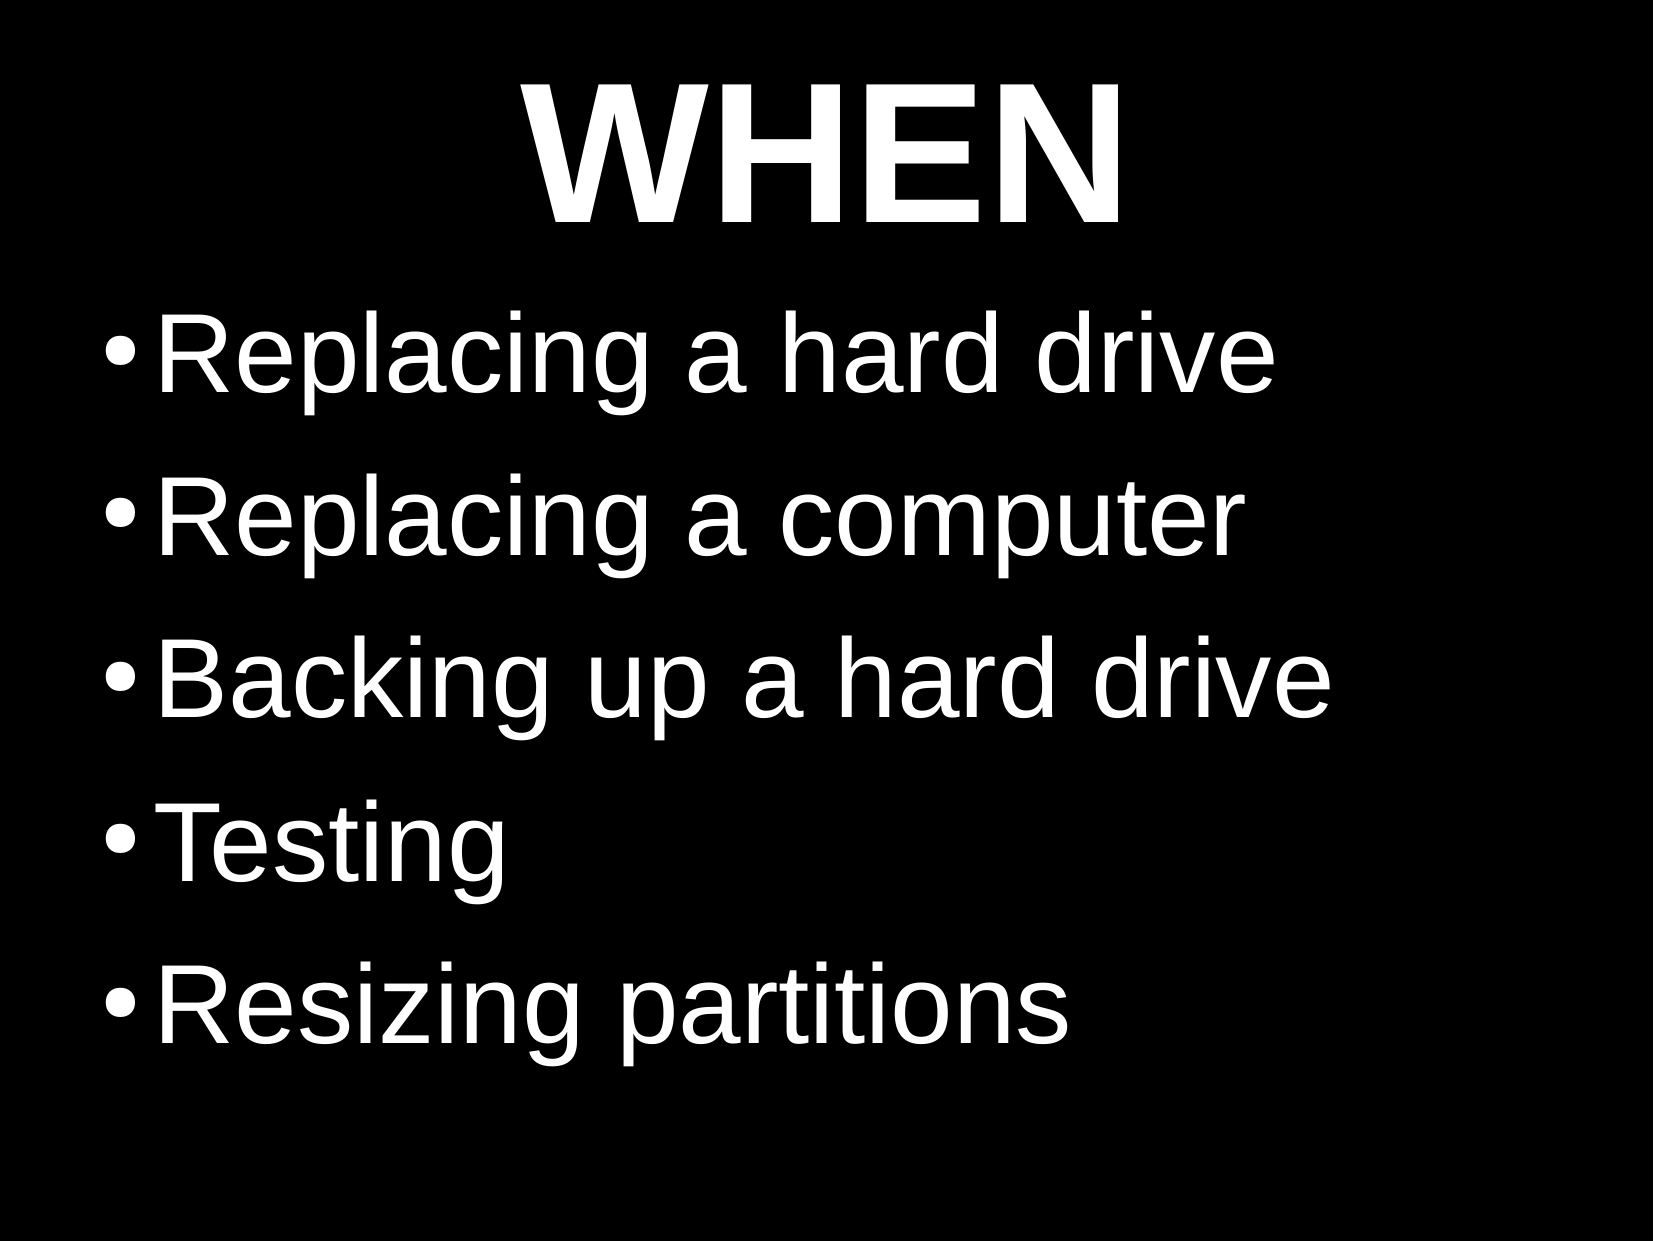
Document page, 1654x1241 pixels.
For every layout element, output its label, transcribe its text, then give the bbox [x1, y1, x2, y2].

list Replacing a hard drive Replacing a computer Backing up a hard drive Testing Resizing partitions [82, 290, 1571, 1095]
title WHEN [82, 41, 1571, 265]
